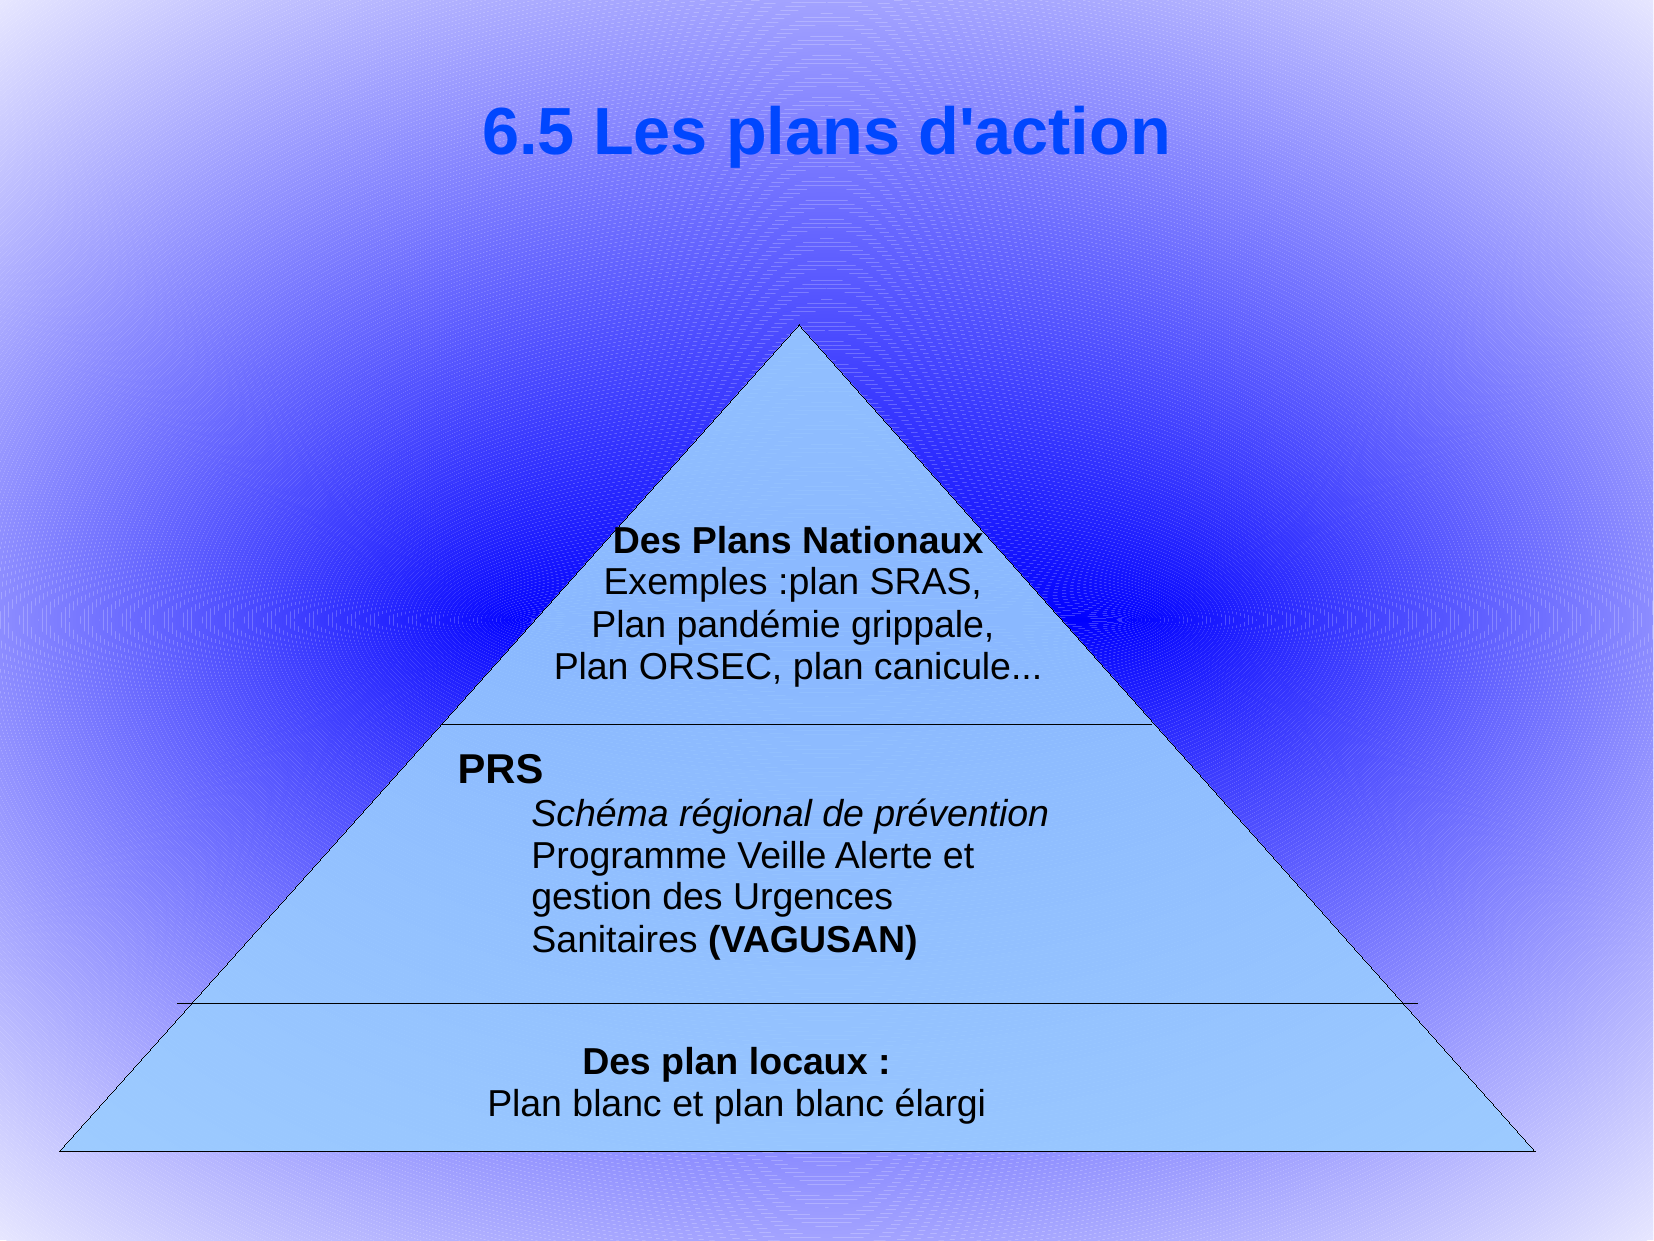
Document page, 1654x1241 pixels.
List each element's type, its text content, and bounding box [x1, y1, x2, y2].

text_box Des Plans Nationaux Exemples :plan SRAS, Plan pandémie grippale, Plan ORSEC, plan canicule... . [59, 1004, 1536, 1152]
text_box Des plan locaux : Plan blanc et plan blanc élargi [472, 1033, 1063, 1133]
text_box PRS Schéma régional de prévention Programme Veille Alerte et gestion des Urgences Sanitaires (VAGUSAN) [442, 738, 1093, 1010]
title 6.5 Les plans d'action [82, 56, 1571, 207]
text_box Des Plans Nationaux Exemples :plan SRAS, Plan pandémie grippale, Plan ORSEC, plan canicule... . [192, 324, 1404, 1003]
